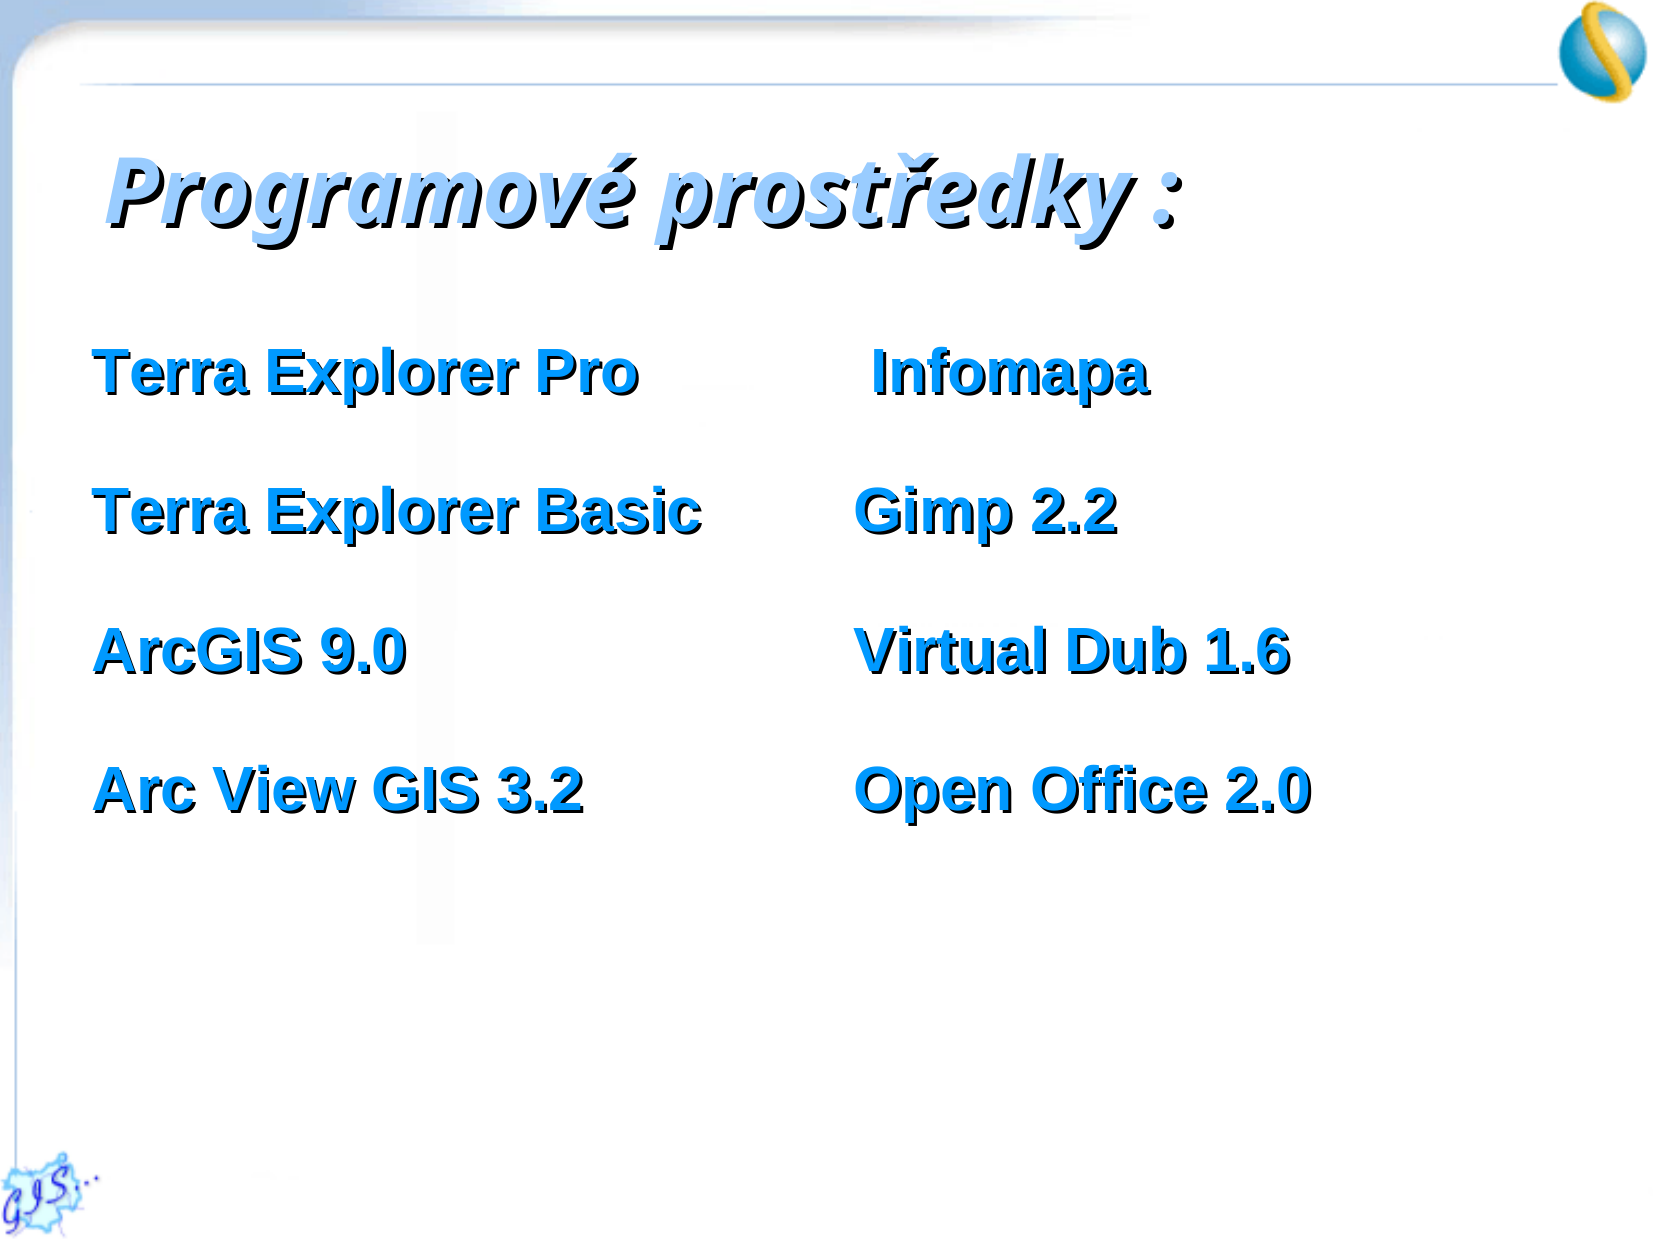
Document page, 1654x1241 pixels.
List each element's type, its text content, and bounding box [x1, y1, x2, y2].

text_box Terra Explorer Pro Terra Explorer Basic ArcGIS 9.0 Arc View GIS 3.2 [59, 328, 744, 916]
text_box Programové prostředky : [88, 118, 1565, 245]
text_box Infomapa Gimp 2.2 Virtual Dub 1.6 Open Office 2.0 [821, 328, 1353, 916]
picture [0, 0, 1654, 1241]
